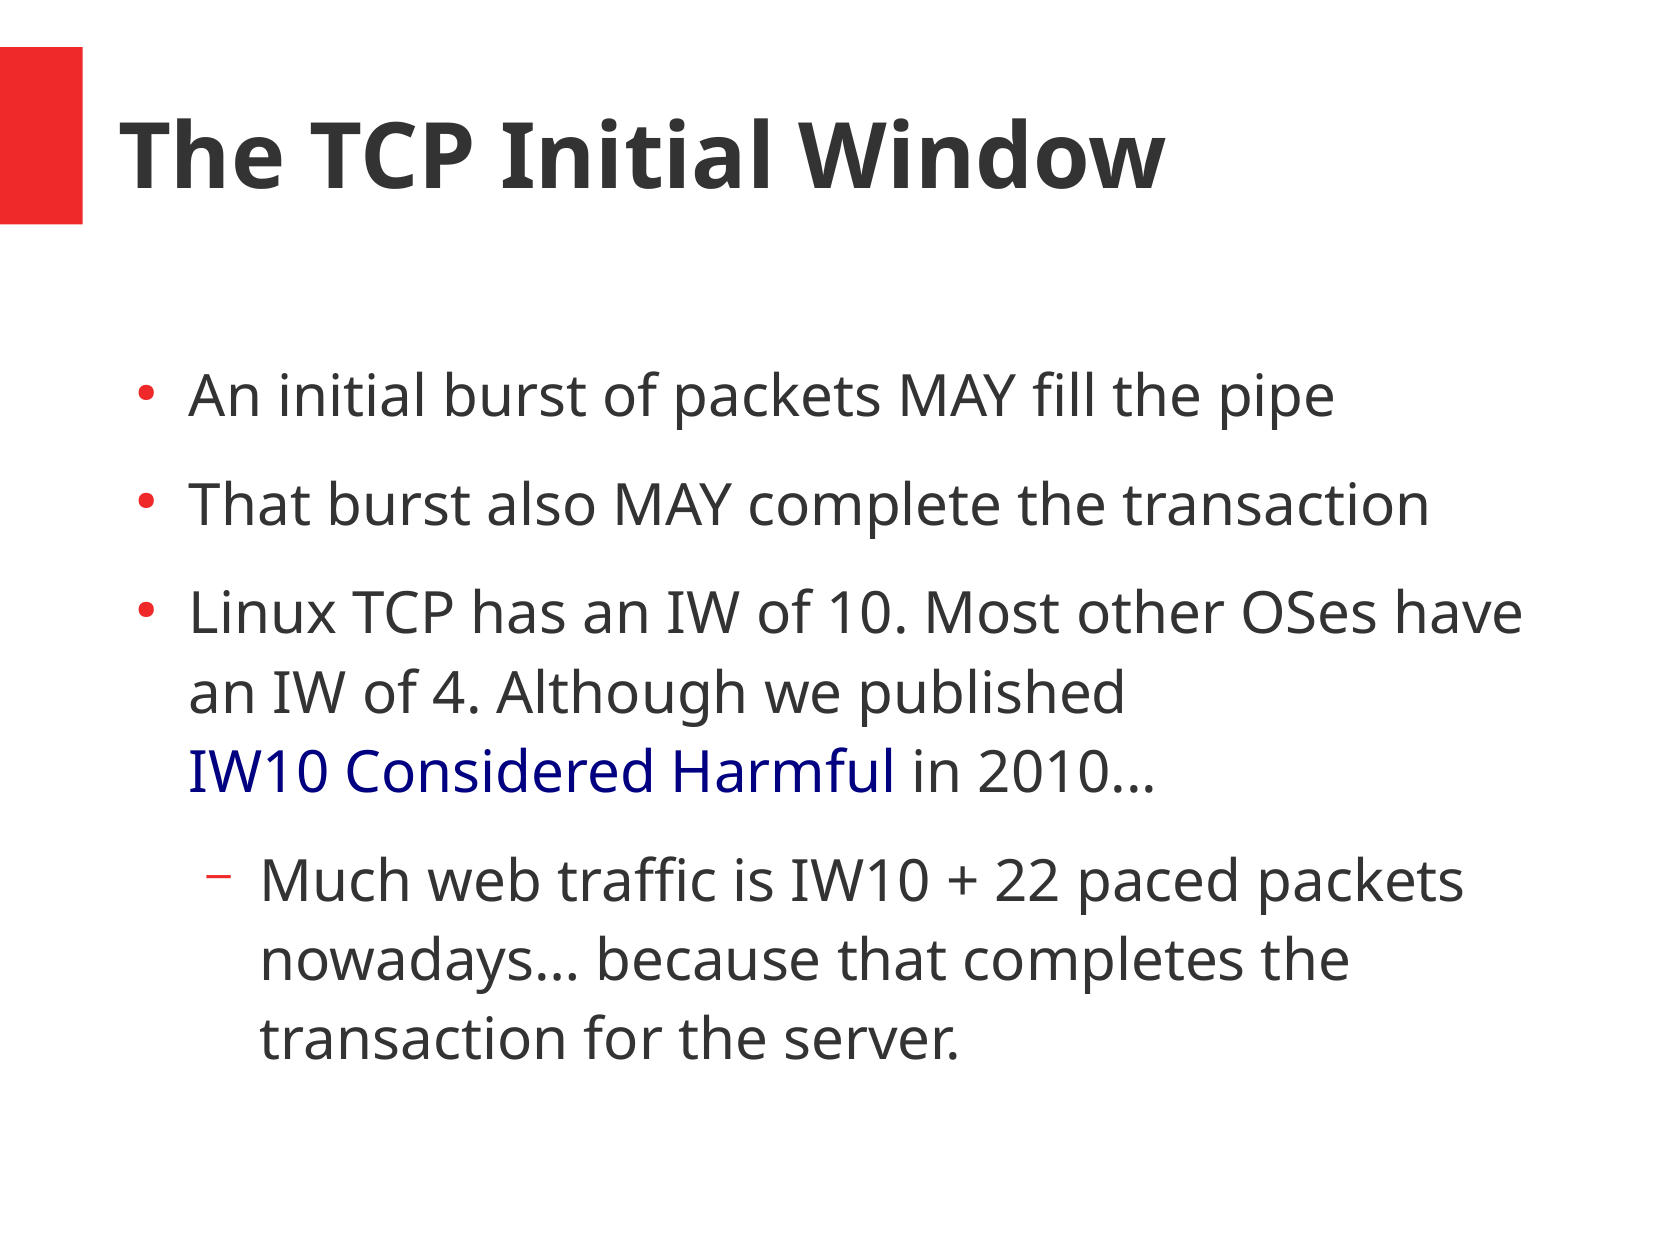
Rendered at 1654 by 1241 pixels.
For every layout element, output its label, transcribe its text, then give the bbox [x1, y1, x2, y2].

list An initial burst of packets MAY fill the pipe That burst also MAY complete the transaction Linux TCP has an IW of 10. Most other OSes have an IW of 4. Although we publishedIW10 Considered Harmful in 2010... Much web traffic is IW10 + 22 paced packets nowadays… because that completes the transaction for the server. [118, 354, 1536, 1074]
title The TCP Initial Window [118, 49, 1571, 257]
